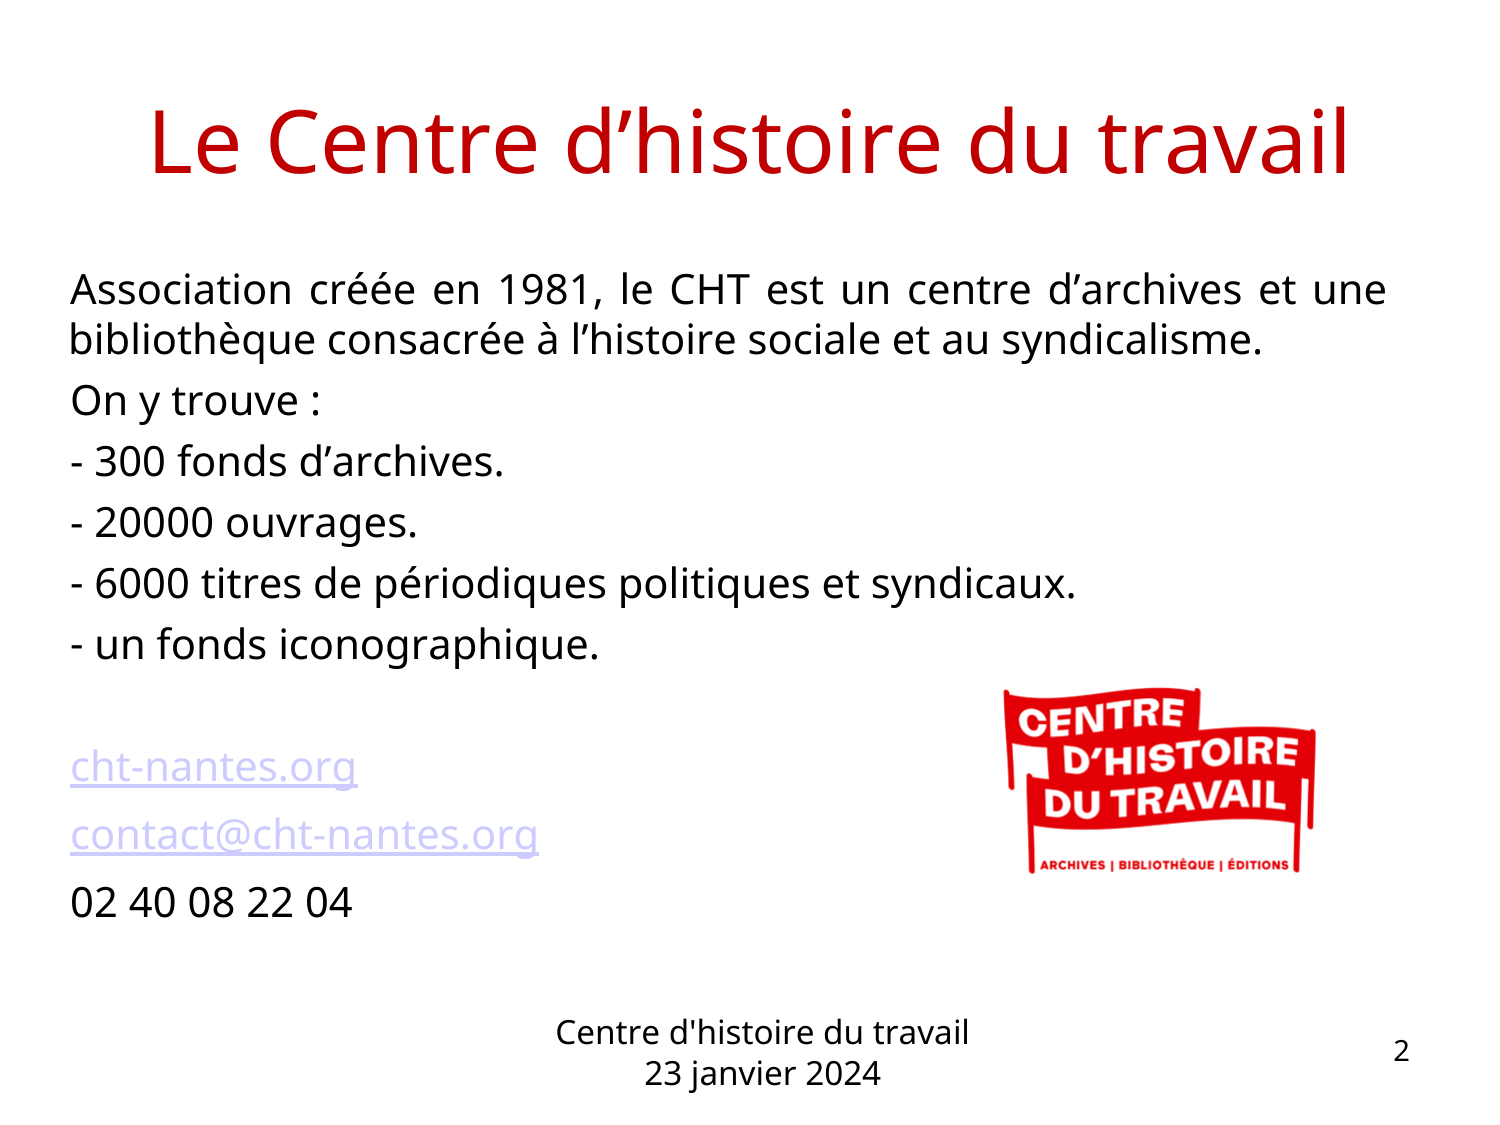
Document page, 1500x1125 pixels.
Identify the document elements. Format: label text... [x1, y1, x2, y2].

text_box Le Centre d’histoire du travail [75, 45, 1426, 233]
text_box Centre d'histoire du travail 23 janvier 2024 [525, 1004, 1001, 1083]
text_box Association créée en 1981, le CHT est un centre d’archives et une bibliothèque consacrée à l’histoire sociale et au syndicalisme. On y trouve : 300 fonds d’archives. - 20000 ouvrages. 6000 titres de périodiques politiques et syndicaux. un fonds iconographique. cht-nantes.org contact@cht-nantes.org 02 40 08 22 04 [53, 255, 1404, 998]
text_box <numéro> [1074, 1024, 1426, 1103]
picture [962, 645, 1357, 914]
